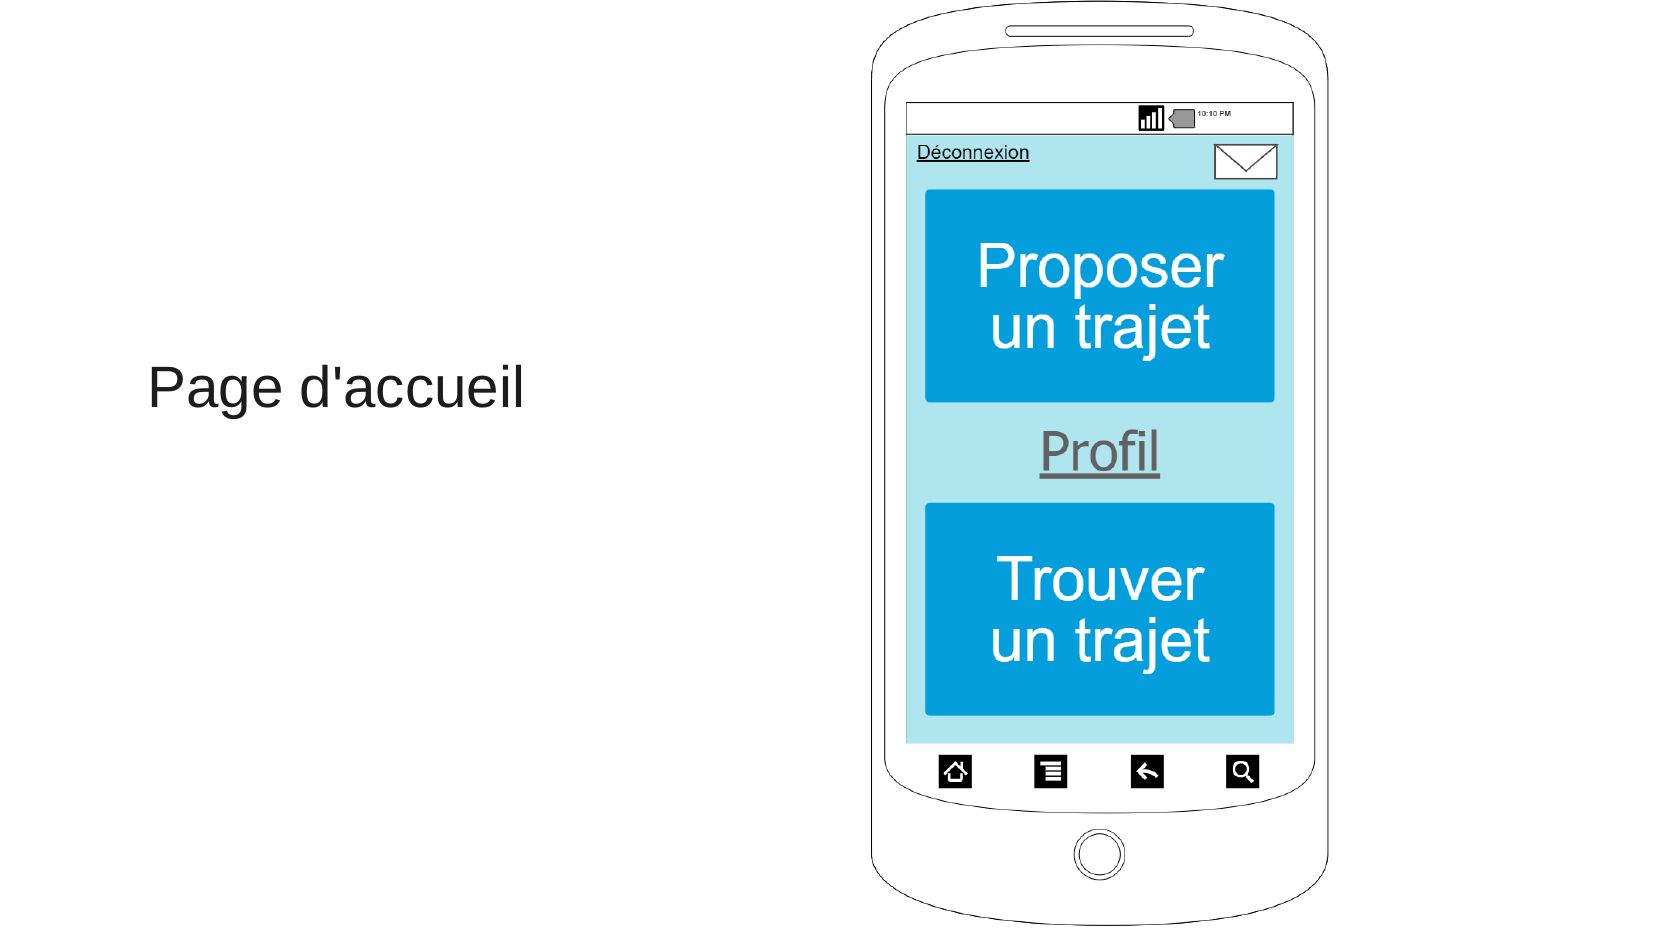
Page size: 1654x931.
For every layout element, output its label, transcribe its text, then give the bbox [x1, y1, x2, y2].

picture [842, 0, 1329, 931]
list Page d'accueil [147, 354, 745, 492]
